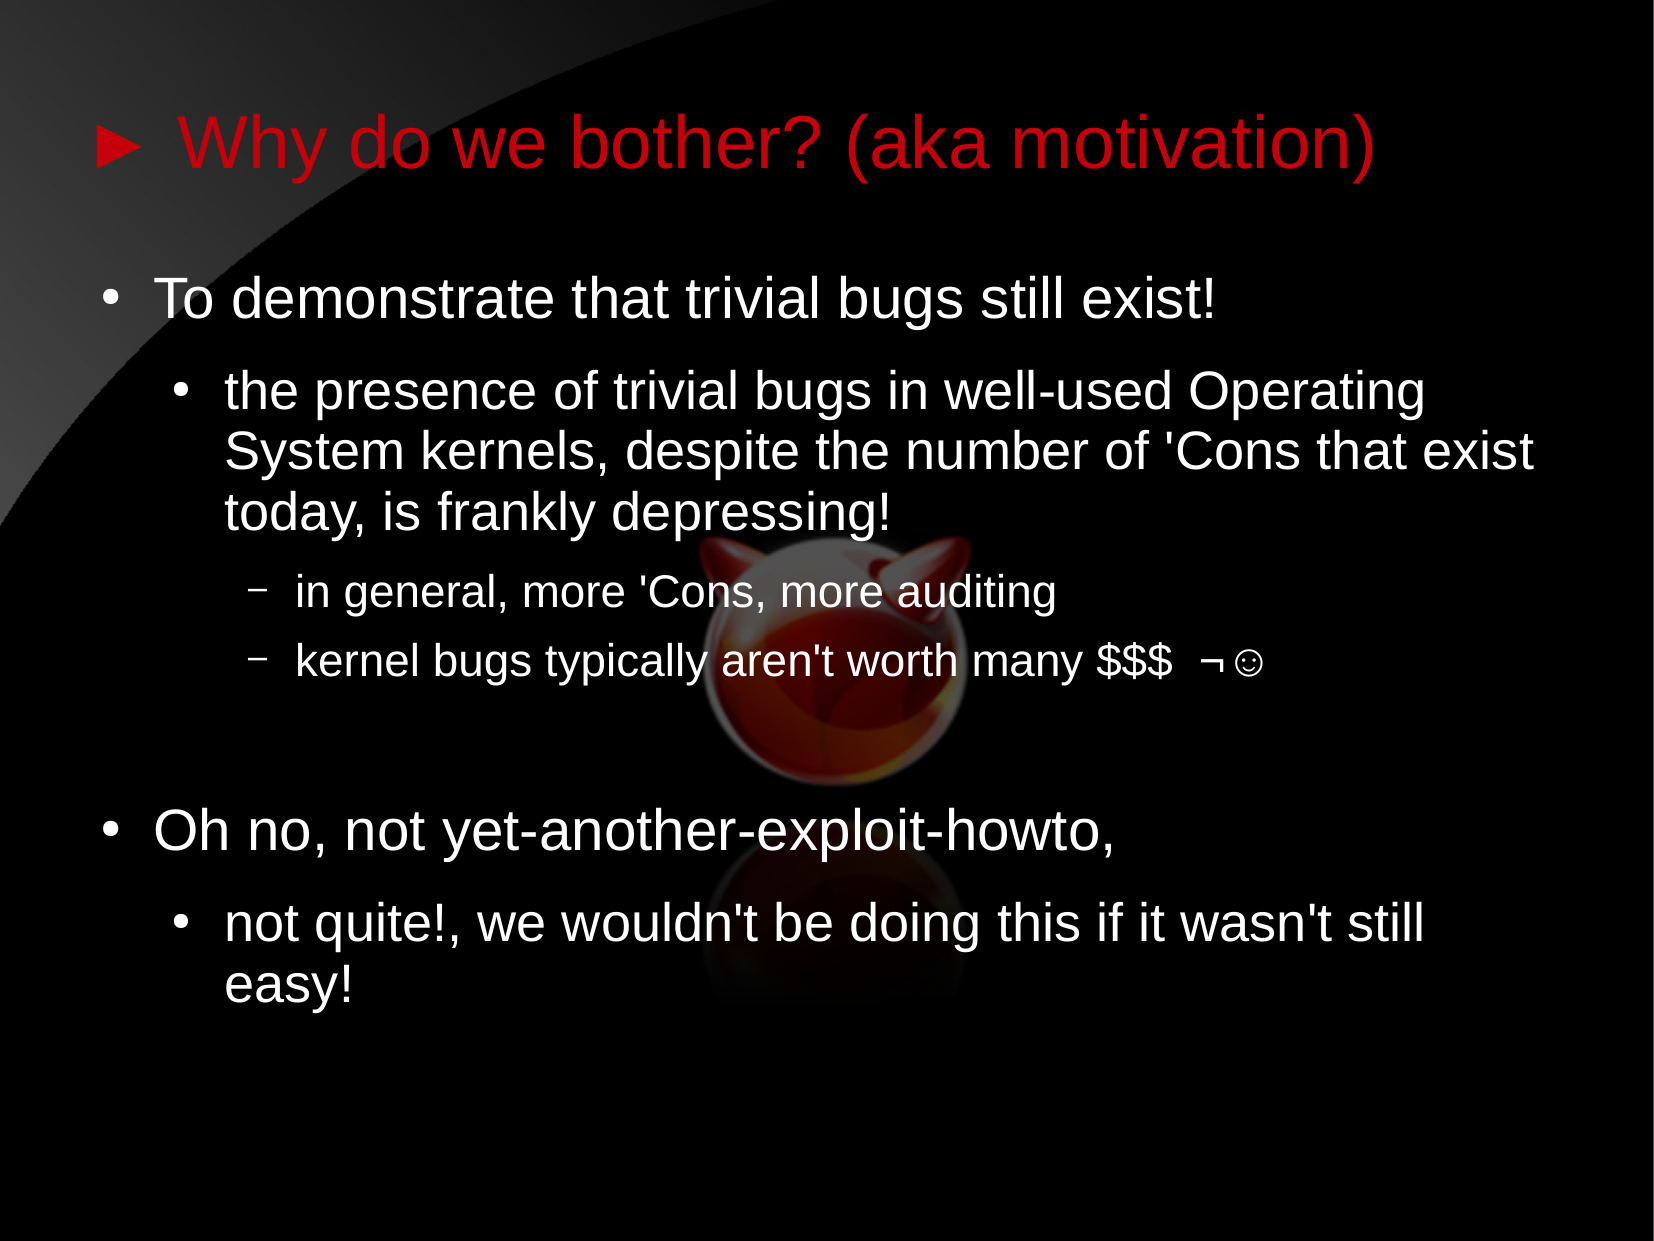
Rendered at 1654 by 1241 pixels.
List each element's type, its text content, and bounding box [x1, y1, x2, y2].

picture [0, 0, 1654, 1241]
list To demonstrate that trivial bugs still exist! the presence of trivial bugs in well-used Operating System kernels, despite the number of 'Cons that exist today, is frankly depressing! in general, more 'Cons, more auditing kernel bugs typically aren't worth many $$$ ¬☺ Oh no, not yet-another-exploit-howto, not quite!, we wouldn't be doing this if it wasn't still easy! [82, 265, 1571, 1137]
title ► Why do we bother? (aka motivation) [82, 49, 1571, 237]
